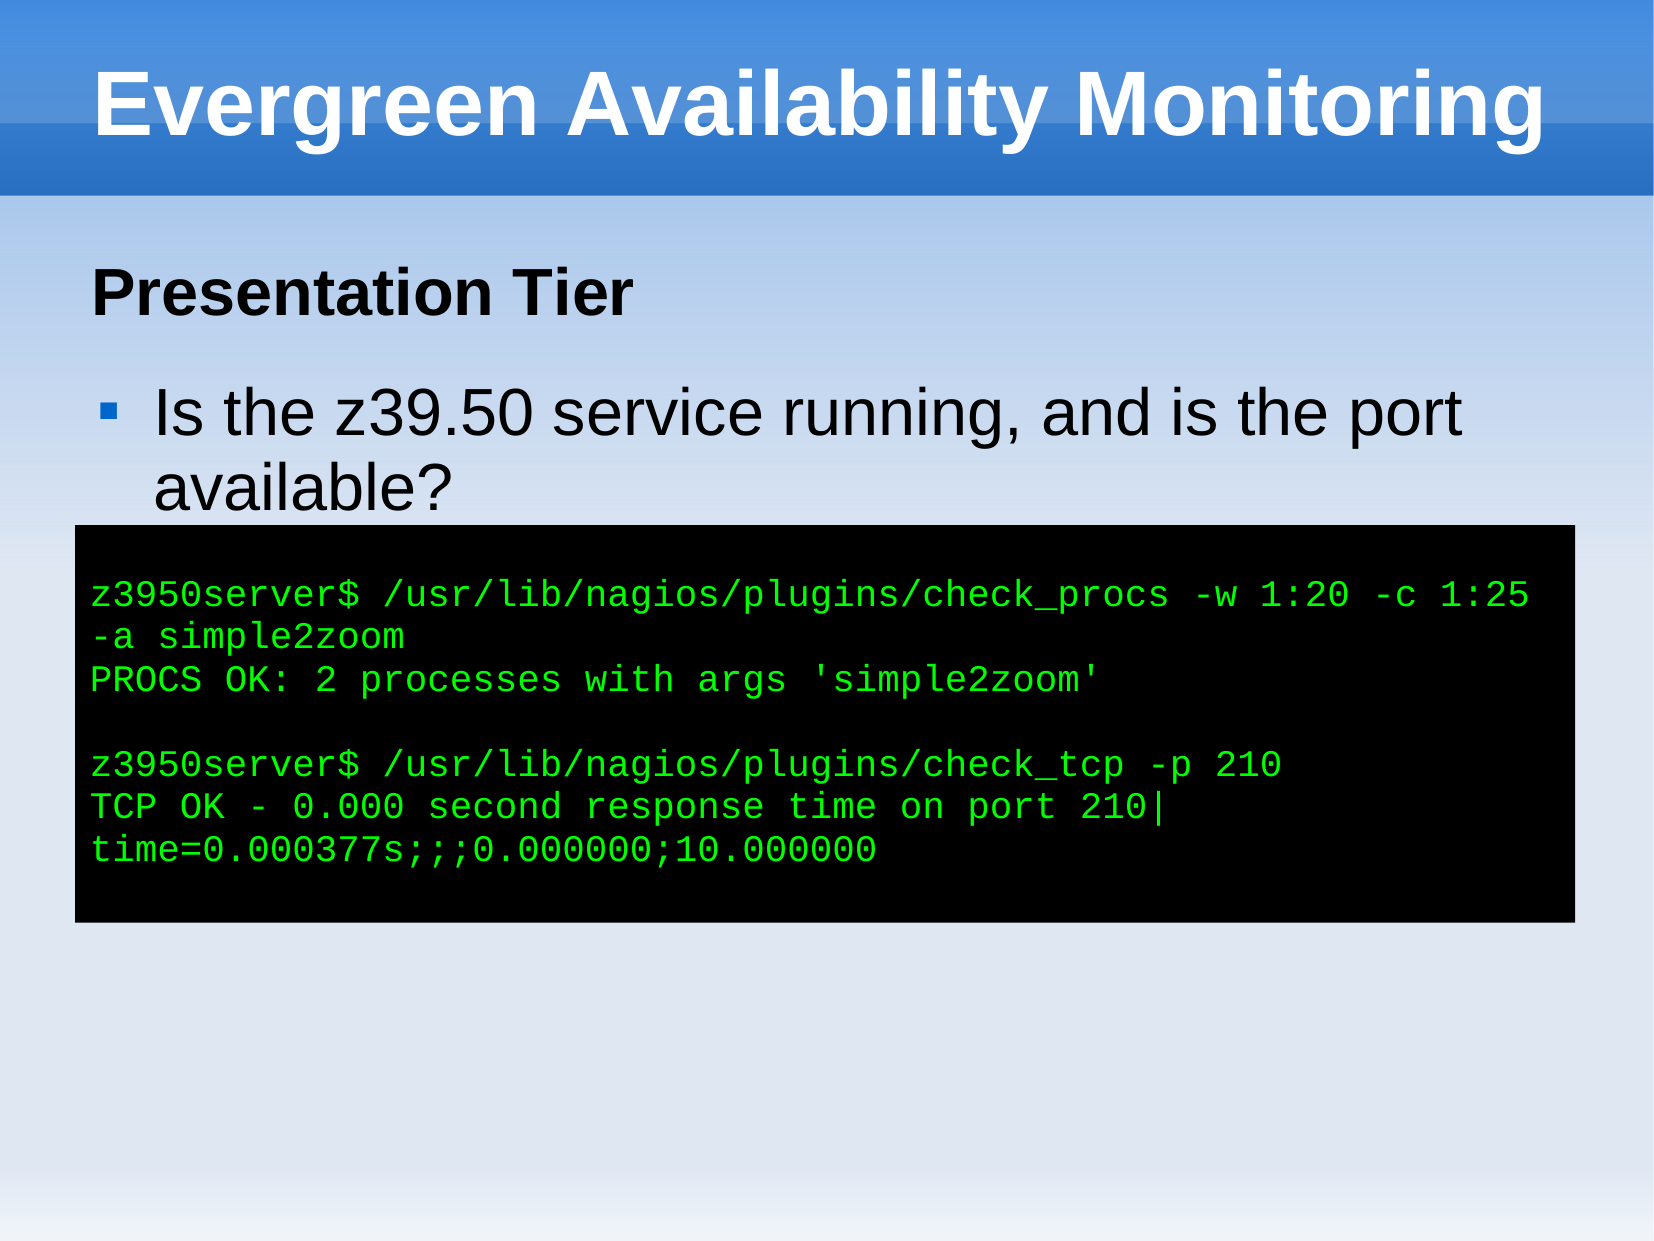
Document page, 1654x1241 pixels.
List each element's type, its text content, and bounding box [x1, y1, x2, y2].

text_box Presentation Tier [76, 247, 652, 338]
title Evergreen Availability Monitoring [76, 0, 1565, 208]
picture [0, 0, 1654, 1241]
list Is the z39.50 service running, and is the port available? [82, 375, 1571, 525]
text_box z3950server$ /usr/lib/nagios/plugins/check_procs -w 1:20 -c 1:25 -a simple2zoom PROCS OK: 2 processes with args 'simple2zoom' z3950server$ /usr/lib/nagios/plugins/check_tcp -p 210 TCP OK - 0.000 second response time on port 210|time=0.000377s;;;0.000000;10.000000 [75, 525, 1576, 923]
